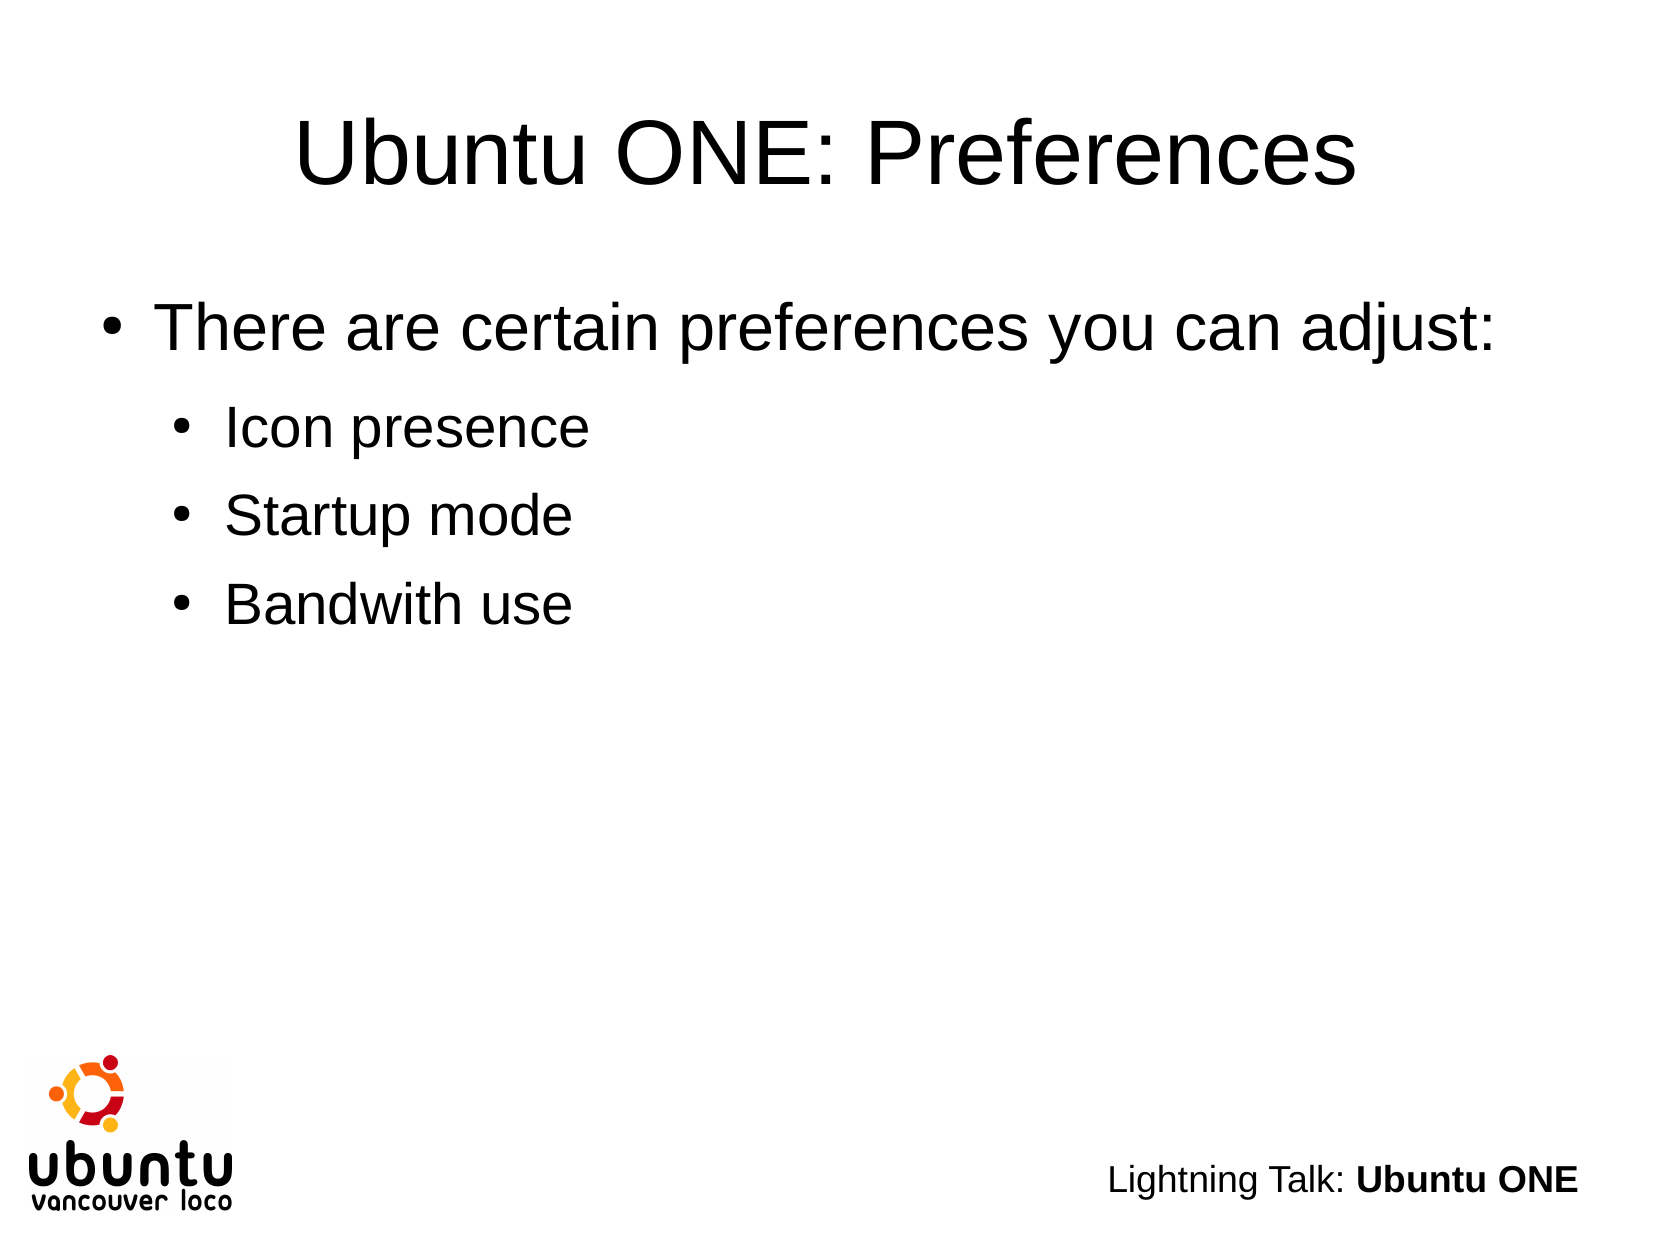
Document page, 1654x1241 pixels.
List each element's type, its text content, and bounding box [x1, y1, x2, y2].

picture [29, 1055, 232, 1211]
title Ubuntu ONE: Preferences [82, 56, 1571, 250]
list There are certain preferences you can adjust: Icon presence Startup mode Bandwith use [82, 290, 1571, 1109]
